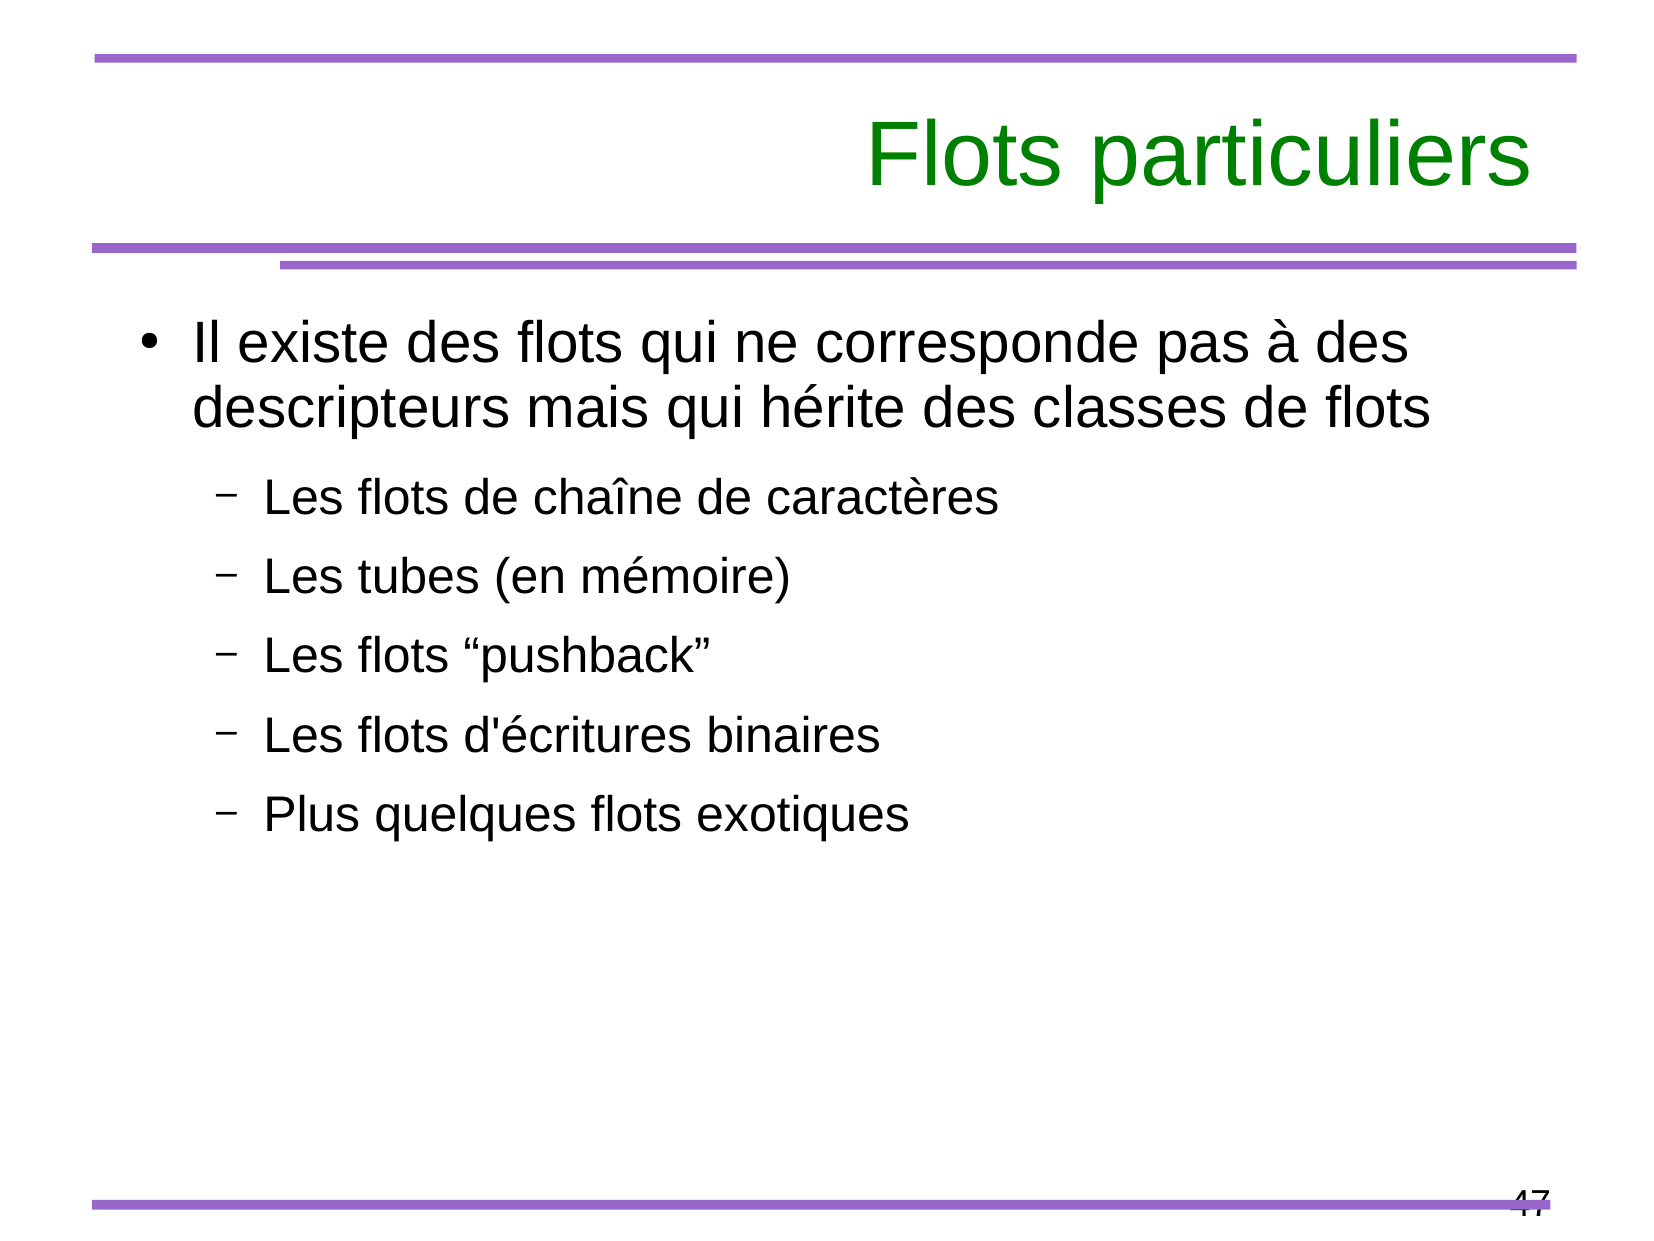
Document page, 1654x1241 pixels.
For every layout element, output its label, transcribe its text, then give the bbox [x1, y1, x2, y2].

title Flots particuliers [121, 49, 1534, 257]
list Il existe des flots qui ne corresponde pas à des descripteurs mais qui hérite des classes de flots Les flots de chaîne de caractères Les tubes (en mémoire) Les flots “pushback” Les flots d'écritures binaires Plus quelques flots exotiques [121, 309, 1534, 843]
